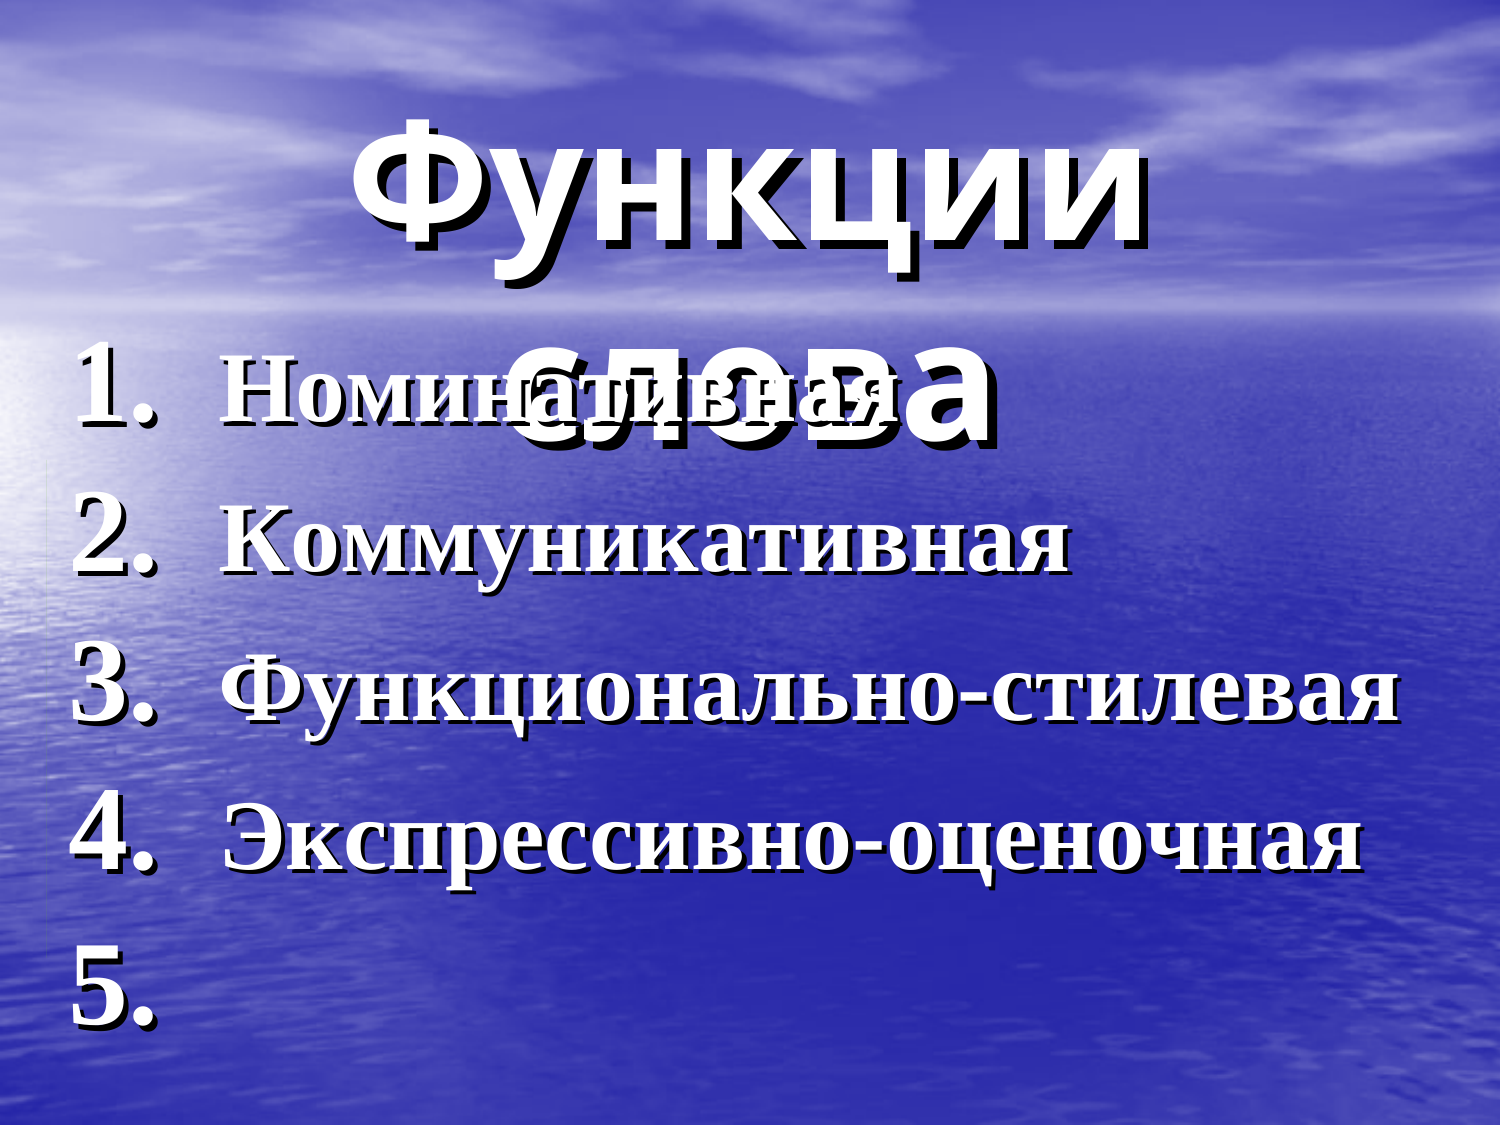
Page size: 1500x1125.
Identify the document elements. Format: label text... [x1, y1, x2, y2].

subtitle Номинативная Коммуникативная Функционально-стилевая Экспрессивно-оценочная [53, 314, 1424, 1047]
title Функции слова [112, 66, 1388, 232]
